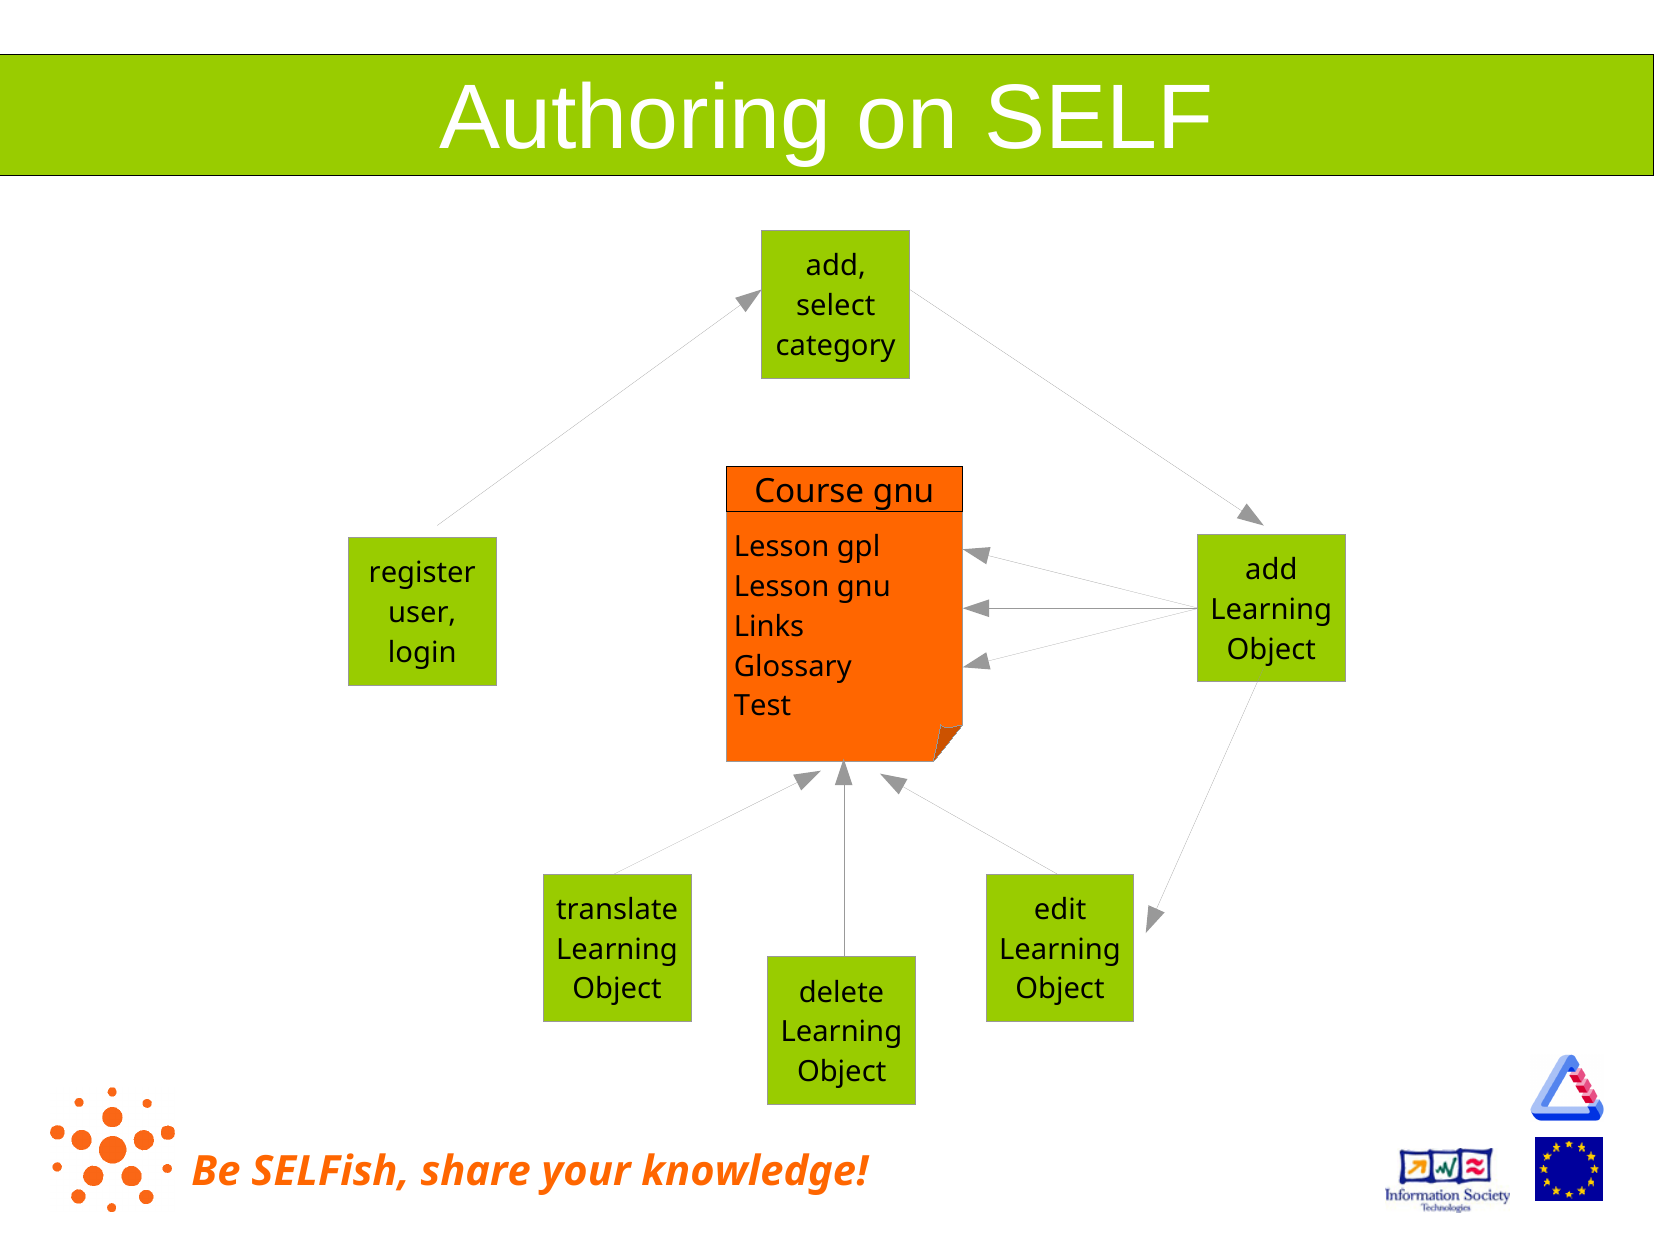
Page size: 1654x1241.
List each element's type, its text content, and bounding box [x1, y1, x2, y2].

text_box Course gnu [726, 466, 963, 511]
text_box register user, login [348, 537, 497, 686]
text_box add, select category [761, 230, 910, 379]
text_box [726, 748, 945, 762]
text_box delete Learning Object [767, 956, 916, 1105]
picture [50, 1087, 175, 1212]
text_box Lesson gpl Lesson gnu Links Glossary Test [726, 525, 963, 748]
text_box translate Learning Object [543, 874, 692, 1022]
picture [1385, 1148, 1510, 1213]
text_box edit Learning Object [986, 874, 1134, 1022]
picture [1535, 1137, 1603, 1201]
text_box [726, 512, 963, 525]
title Authoring on SELF [82, 48, 1571, 185]
picture [1530, 1054, 1604, 1122]
text_box add Learning Object [1197, 534, 1346, 682]
